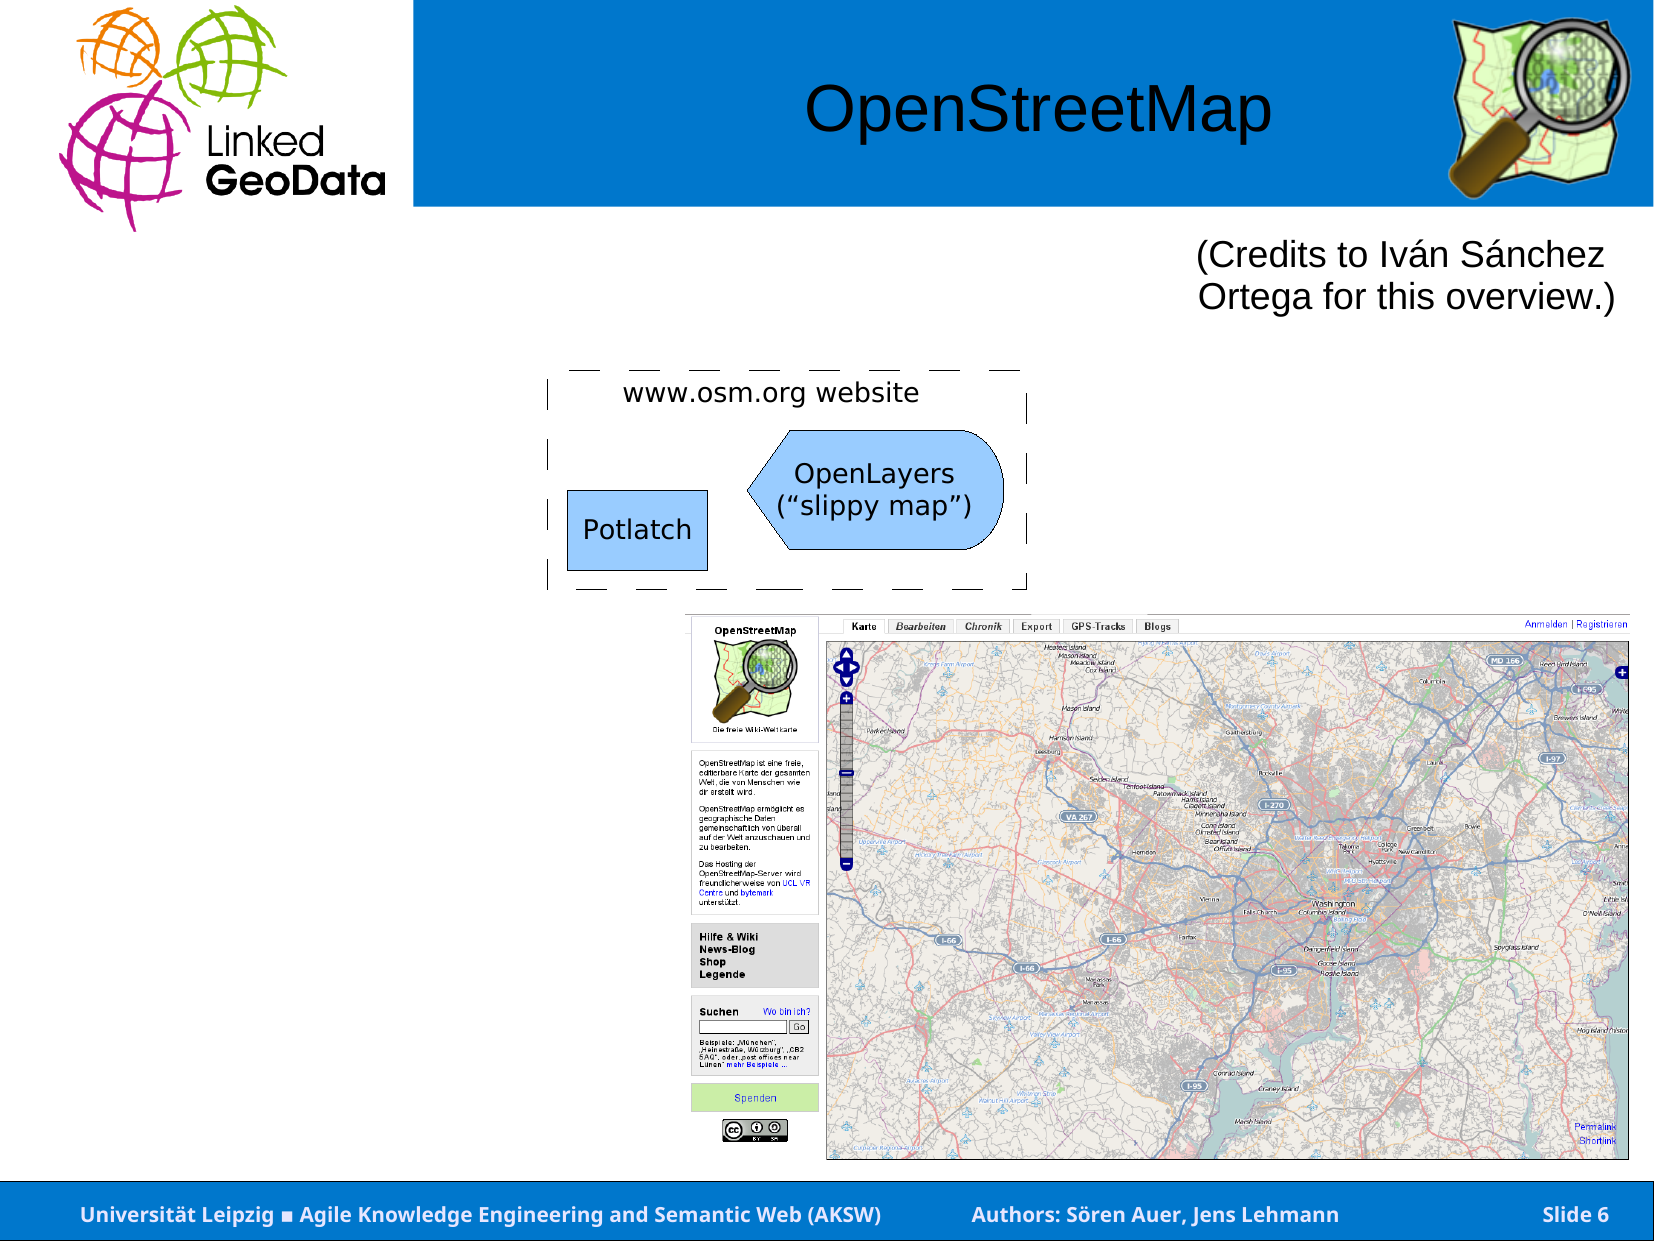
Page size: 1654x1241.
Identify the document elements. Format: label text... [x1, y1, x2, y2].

text_box (Credits to Iván Sánchez Ortega for this overview.) [1181, 226, 1632, 393]
picture [685, 614, 1630, 1163]
text_box www.osm.org website [607, 370, 947, 421]
text_box OpenLayers (“slippy map”) [747, 430, 1004, 550]
picture [59, 5, 385, 232]
text_box Potlatch [567, 490, 708, 571]
picture [1446, 13, 1635, 201]
title OpenStreetMap [442, 46, 1446, 170]
